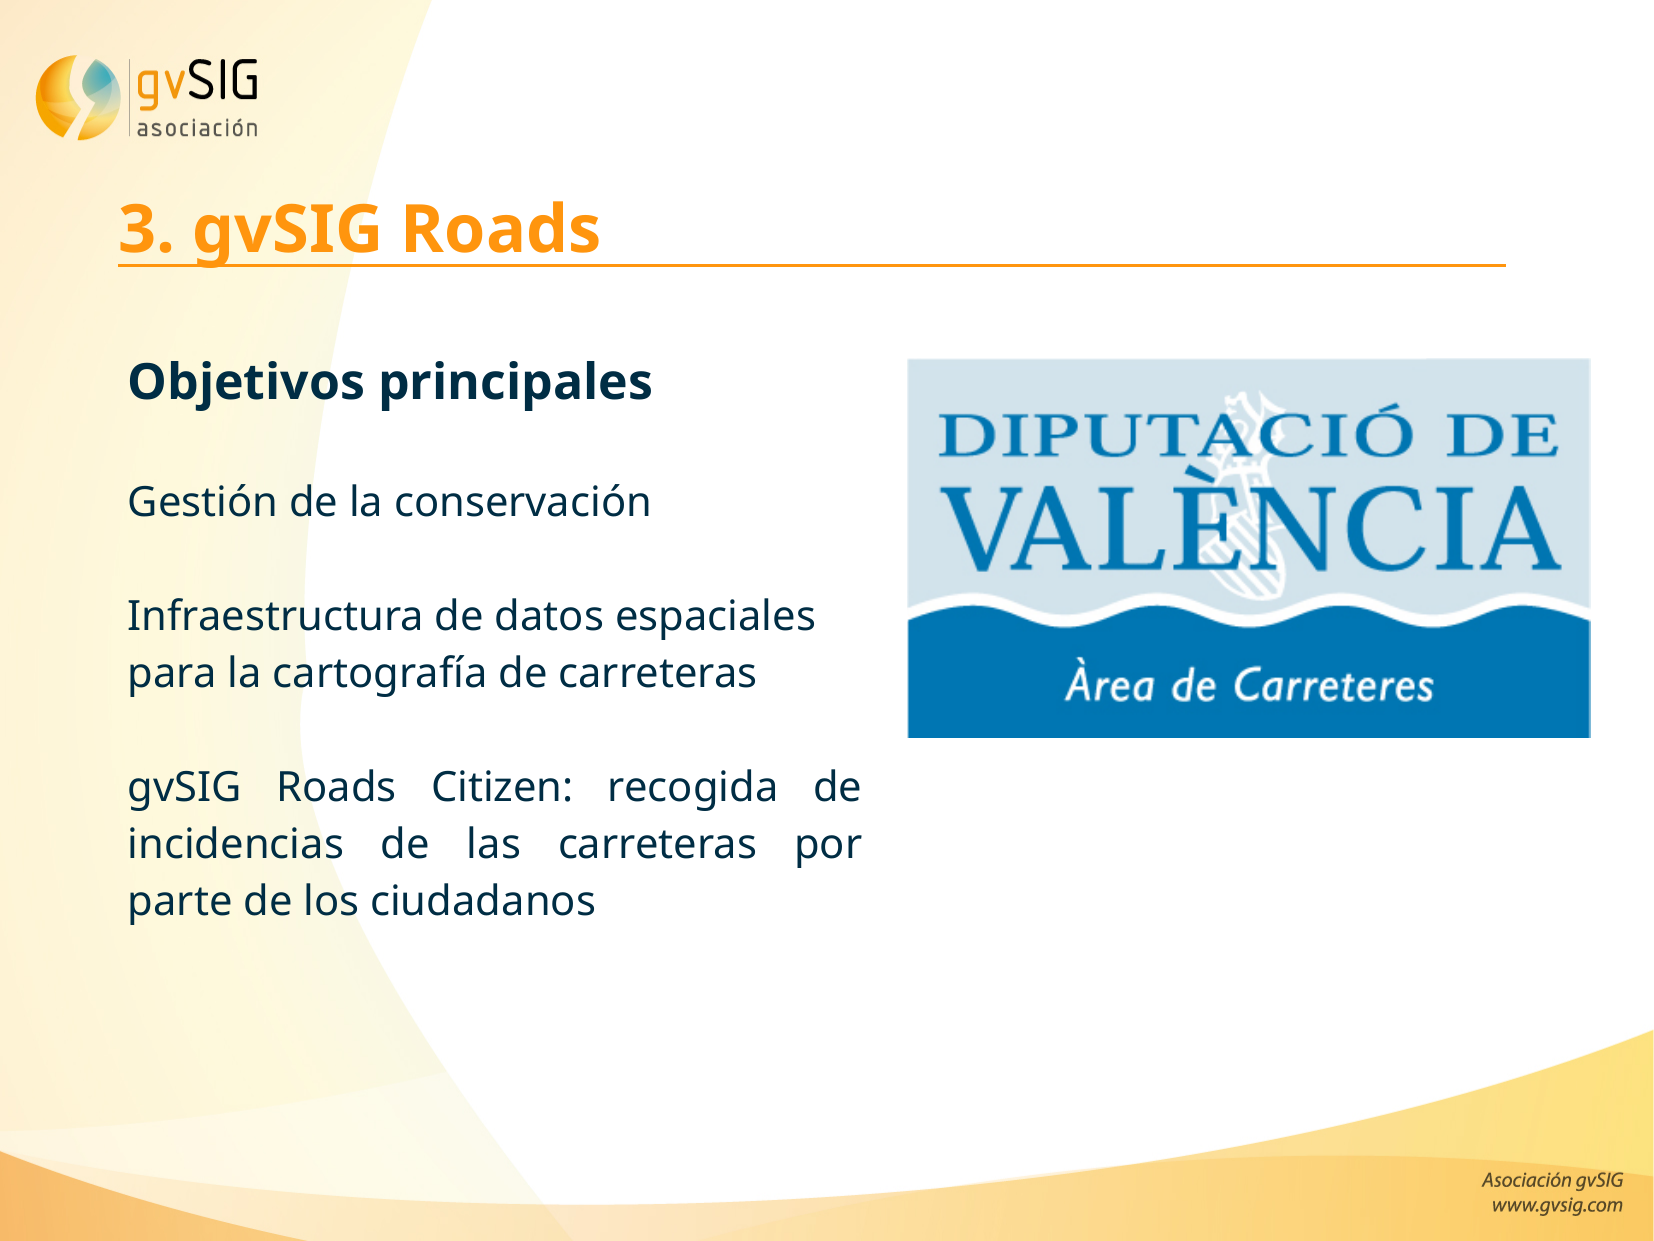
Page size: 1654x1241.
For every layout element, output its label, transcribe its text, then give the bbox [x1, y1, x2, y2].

text_box Objetivos principales Gestión de la conservación Infraestructura de datos espaciales para la cartografía de carreteras gvSIG Roads Citizen: recogida de incidencias de las carreteras por parte de los ciudadanos [112, 338, 878, 958]
title 3. gvSIG Roads [118, 177, 1607, 276]
picture [0, 0, 1654, 1241]
